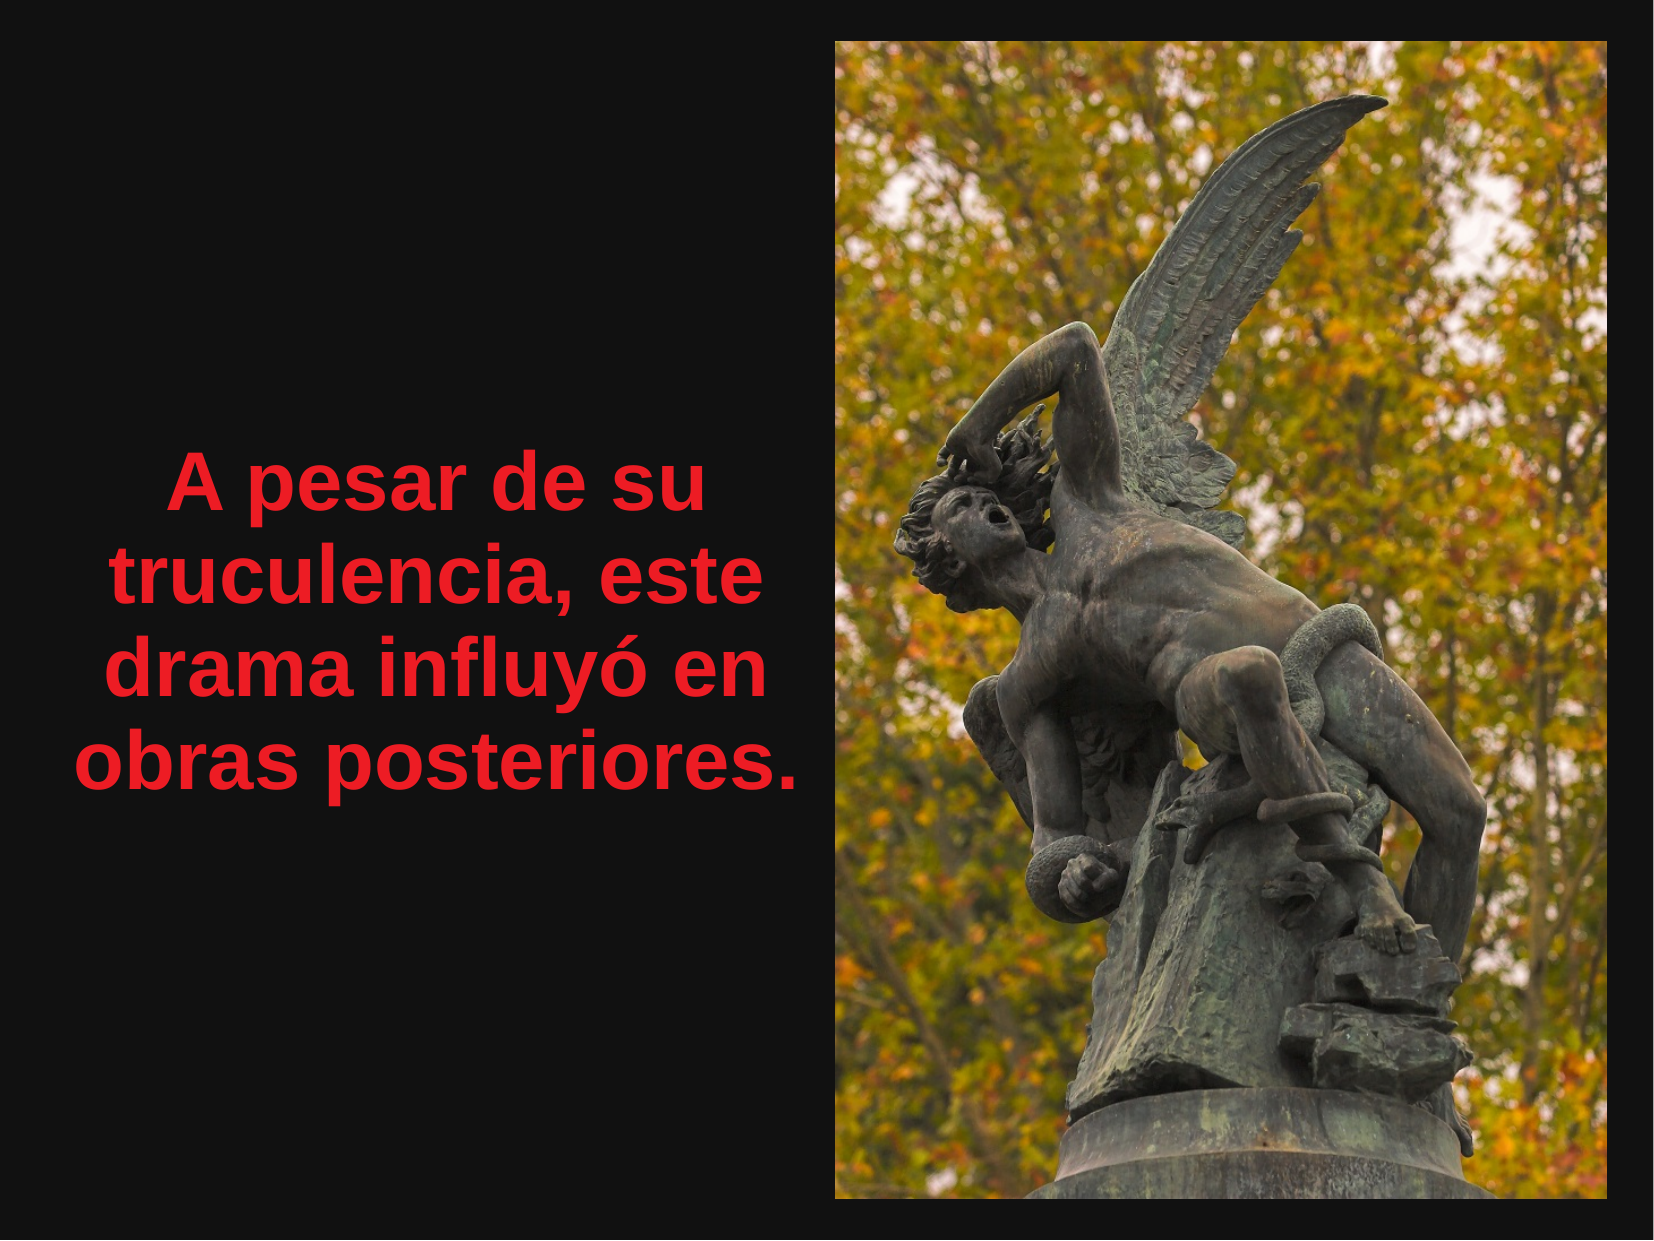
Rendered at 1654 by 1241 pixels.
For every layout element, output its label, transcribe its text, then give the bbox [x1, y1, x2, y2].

title A pesar de su truculencia, este drama influyó en obras posteriores. [47, 49, 827, 1193]
picture [835, 41, 1607, 1199]
